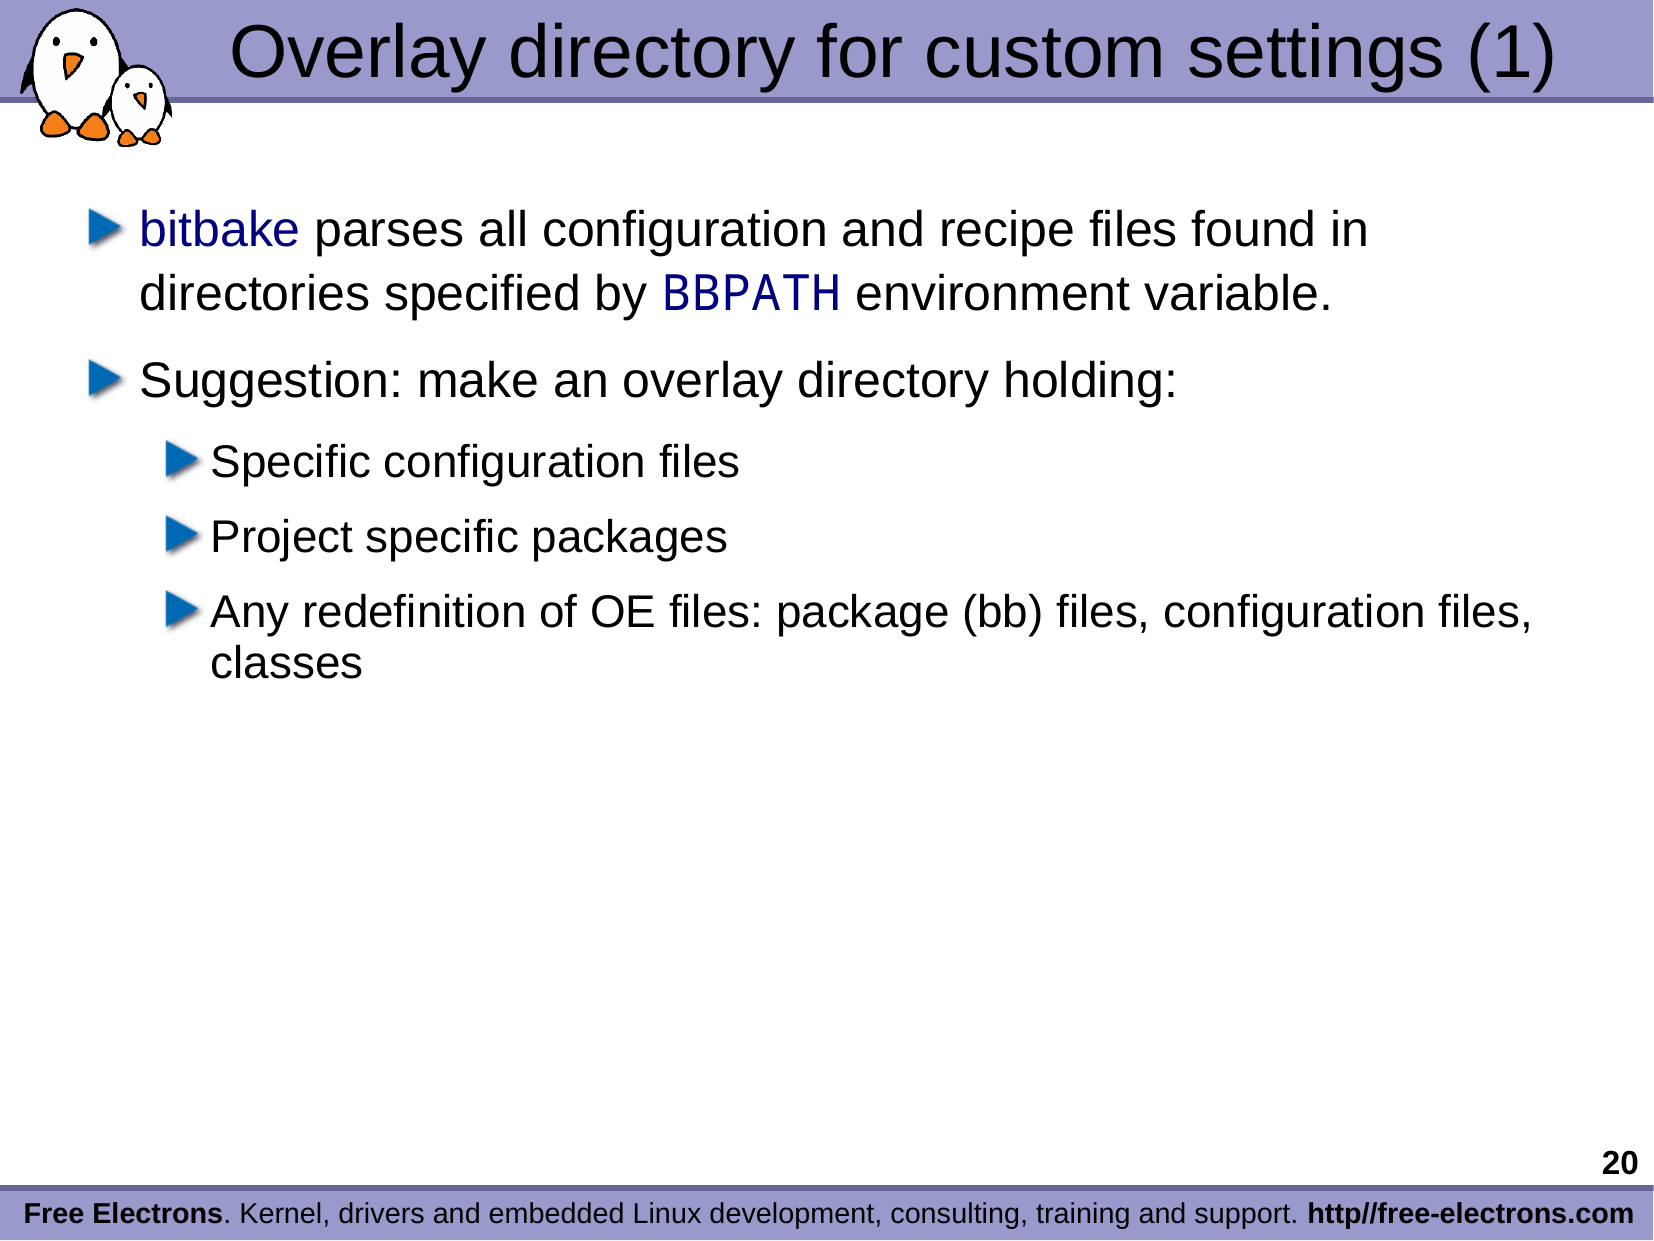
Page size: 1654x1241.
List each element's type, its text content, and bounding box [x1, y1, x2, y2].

picture [20, 8, 172, 147]
list bitbake parses all configuration and recipe files found in directories specified by BBPATH environment variable. Suggestion: make an overlay directory holding: Specific configuration files Project specific packages Any redefinition of OE files: package (bb) files, configuration files, classes [68, 201, 1592, 1118]
title Overlay directory for custom settings (1) [131, 4, 1654, 98]
